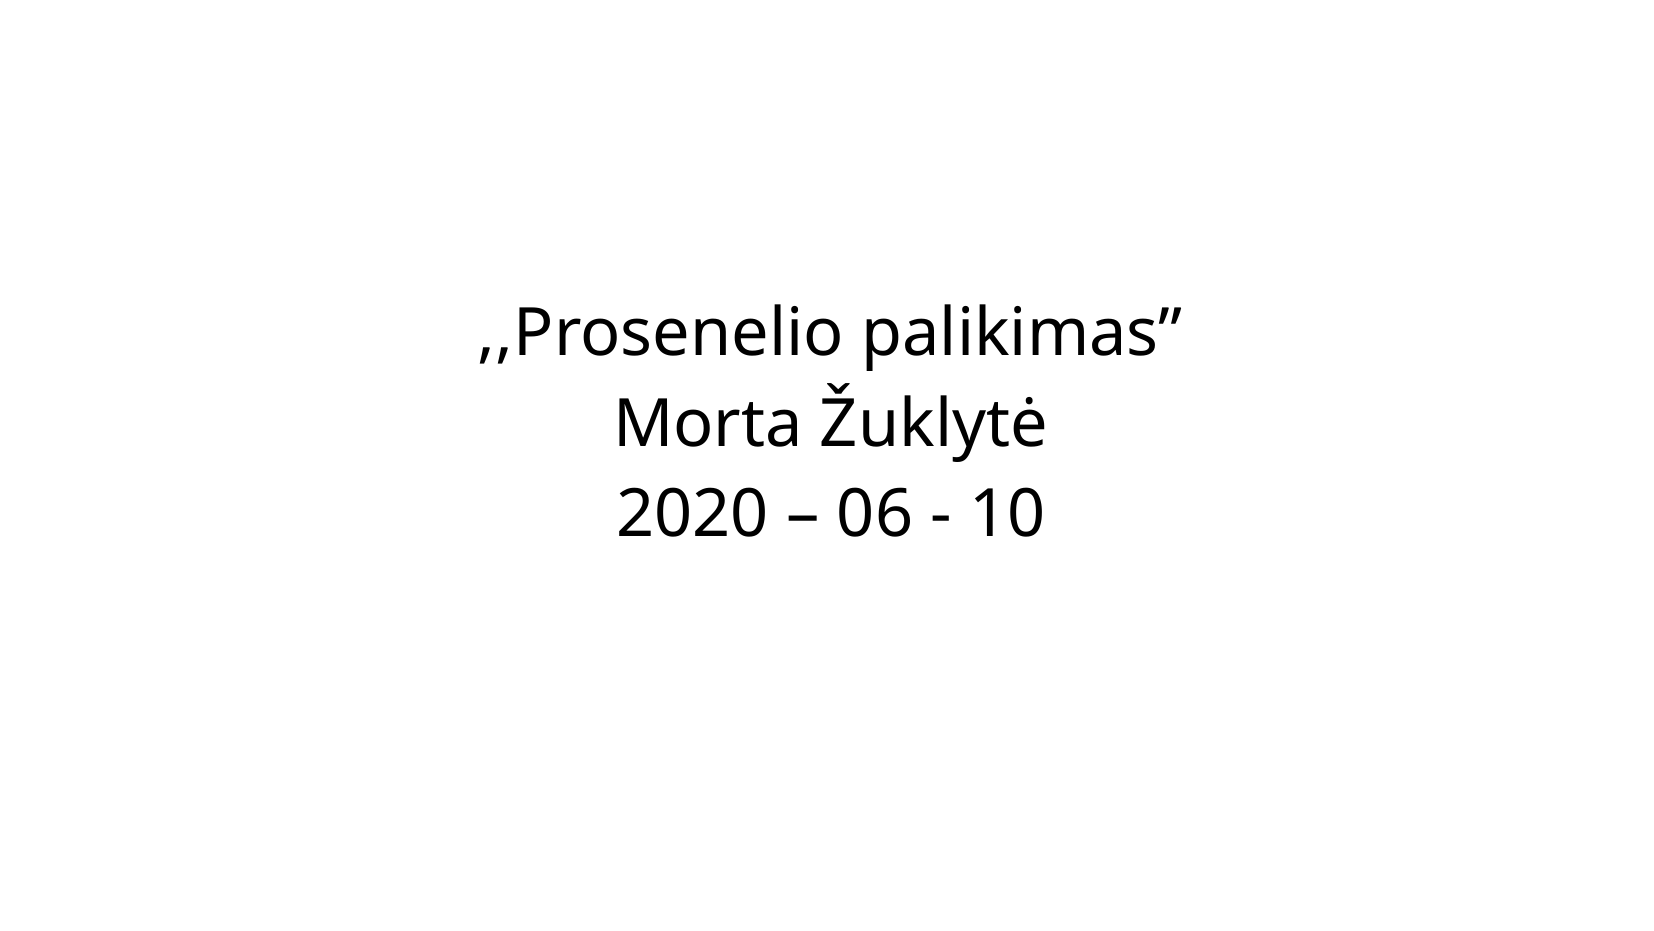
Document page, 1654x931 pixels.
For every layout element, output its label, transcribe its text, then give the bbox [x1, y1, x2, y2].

subtitle ,,Prosenelio palikimas” Morta Žuklytė 2020 – 06 - 10 [86, 60, 1576, 781]
